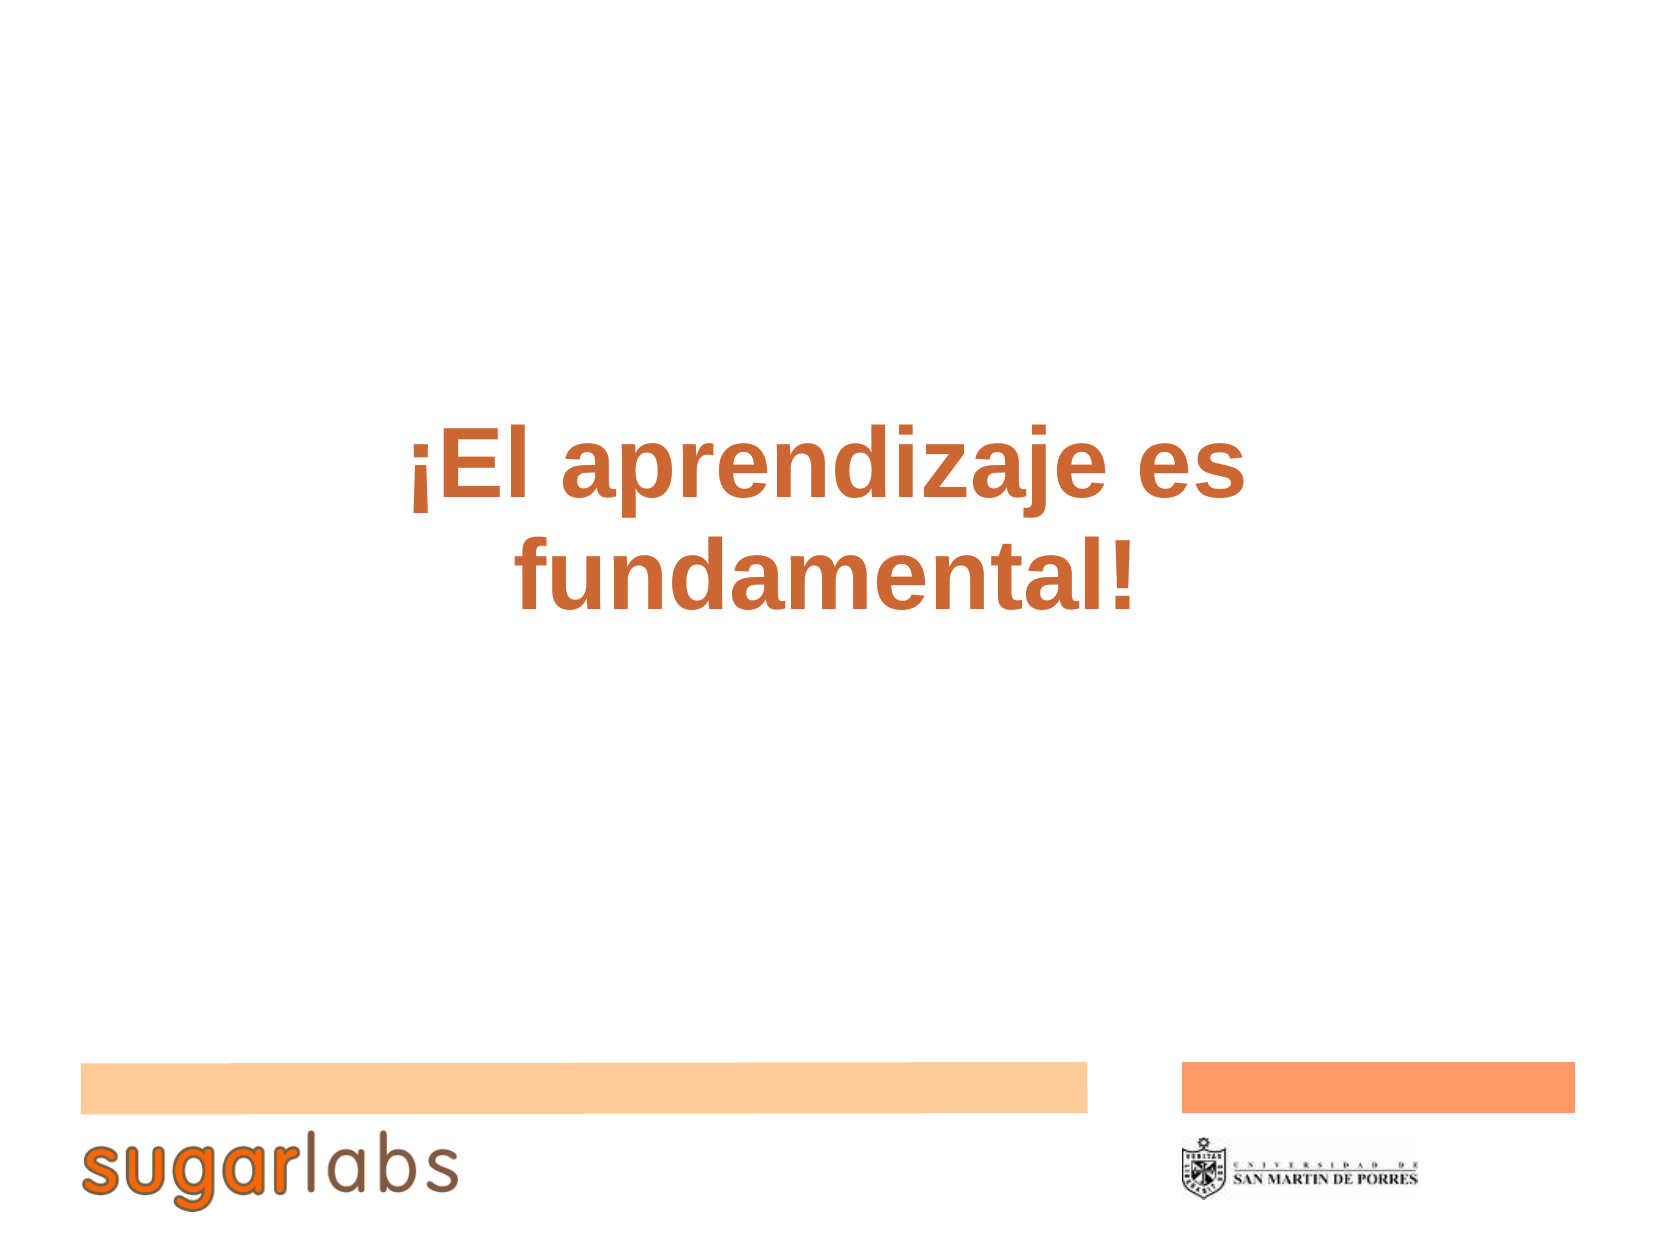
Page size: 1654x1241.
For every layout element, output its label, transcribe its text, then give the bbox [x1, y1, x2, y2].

picture [82, 1130, 458, 1212]
title ¡El aprendizaje es fundamental! [82, 390, 1571, 648]
picture [1182, 1137, 1418, 1200]
